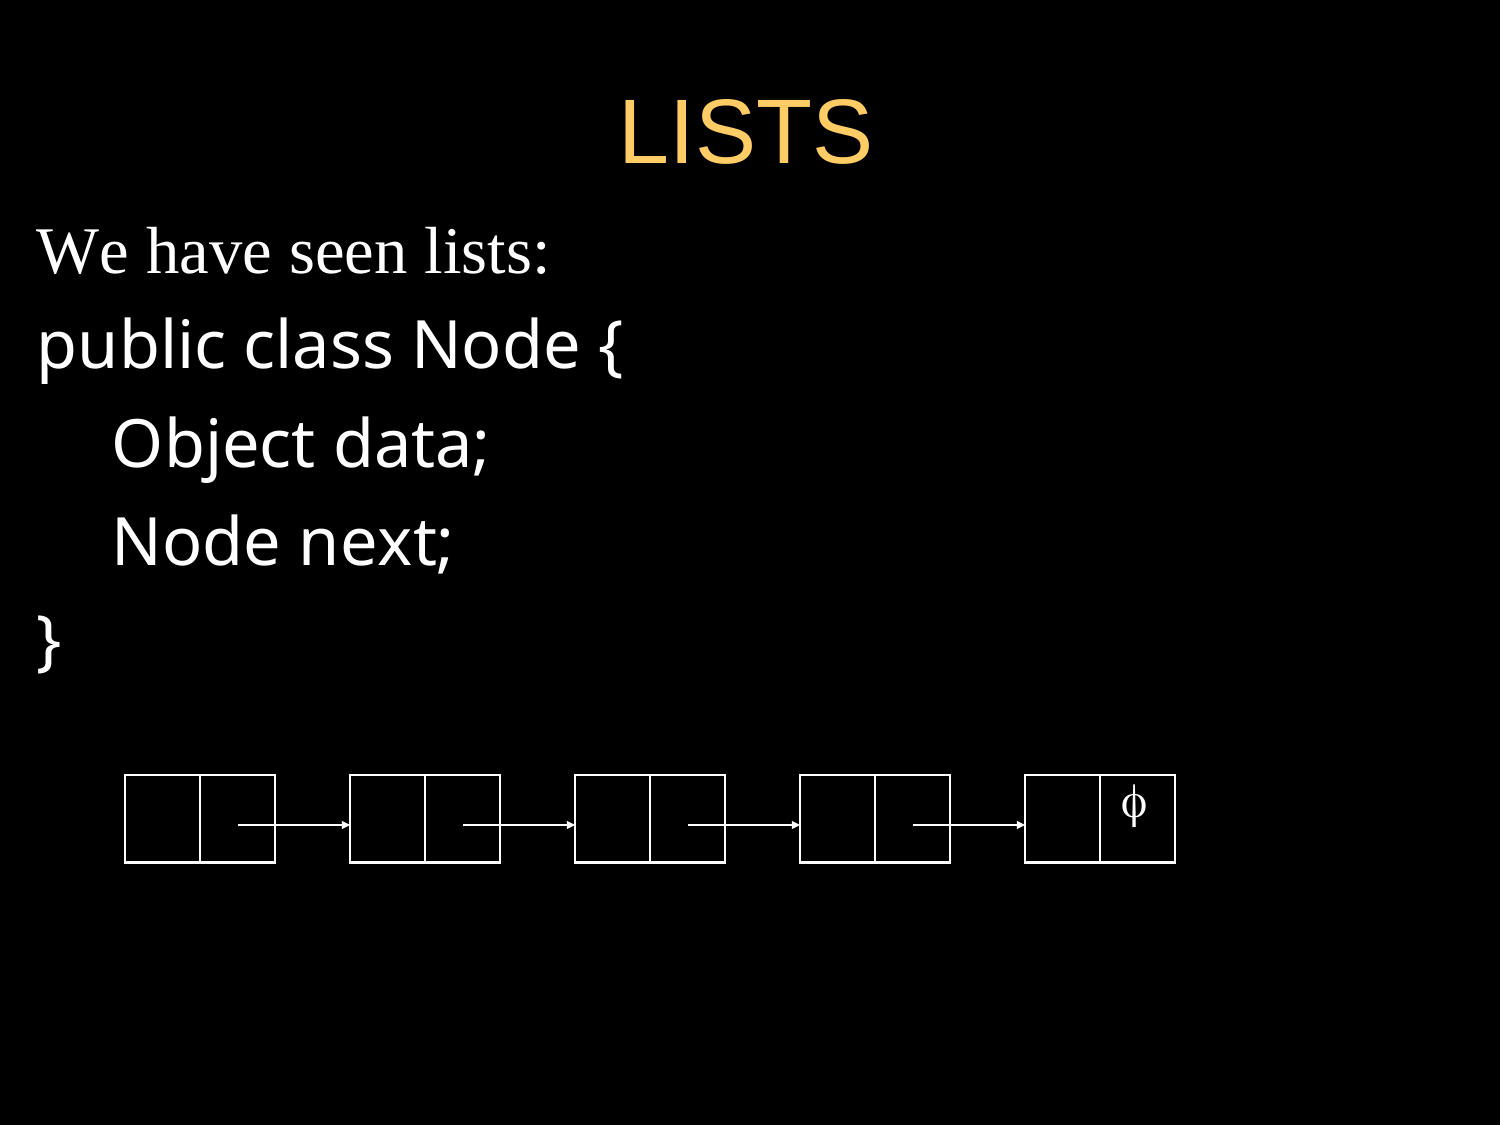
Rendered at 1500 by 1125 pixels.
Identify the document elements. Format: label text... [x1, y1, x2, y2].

text_box  [1106, 774, 1163, 836]
list We have seen lists: public class Node { Object data; Node next; } [22, 212, 1482, 688]
title LISTS [17, 37, 1476, 228]
